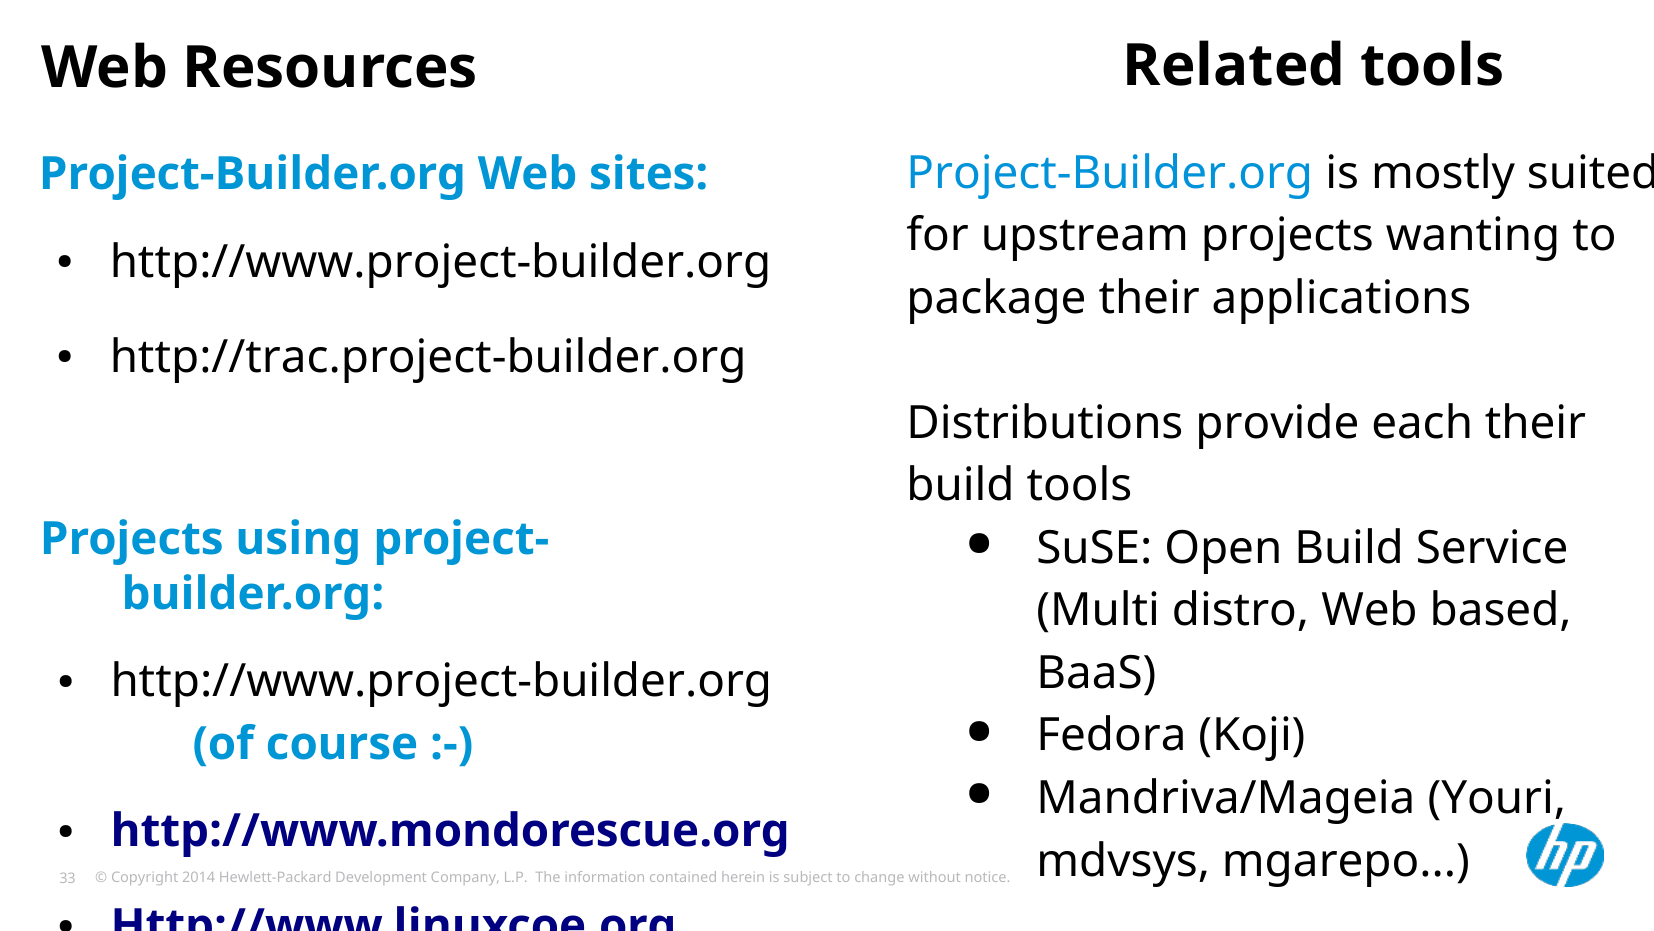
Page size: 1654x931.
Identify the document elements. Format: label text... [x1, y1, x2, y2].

title Web Resources [41, 6, 955, 128]
title Related tools [1122, 4, 1621, 126]
text_box Project-Builder.org is mostly suited for upstream projects wanting to package their applications Distributions provide each their build tools SuSE: Open Build Service (Multi distro, Web based, BaaS) Fedora (Koji) Mandriva/Mageia (Youri, mdvsys, mgarepo...) Other complementary tools: Buildbot Parallel::ForkManager, DBI, DB::SQLite, File::MimeInfo, Mail::Sendmail [906, 139, 1654, 931]
list Project-Builder.org Web sites: http://www.project-builder.org http://trac.project-builder.org Projects using project-builder.org: http://www.project-builder.org (of course :-) http://www.mondorescue.org Http://www.linuxcoe.org http://www.fossology.org [38, 144, 792, 931]
